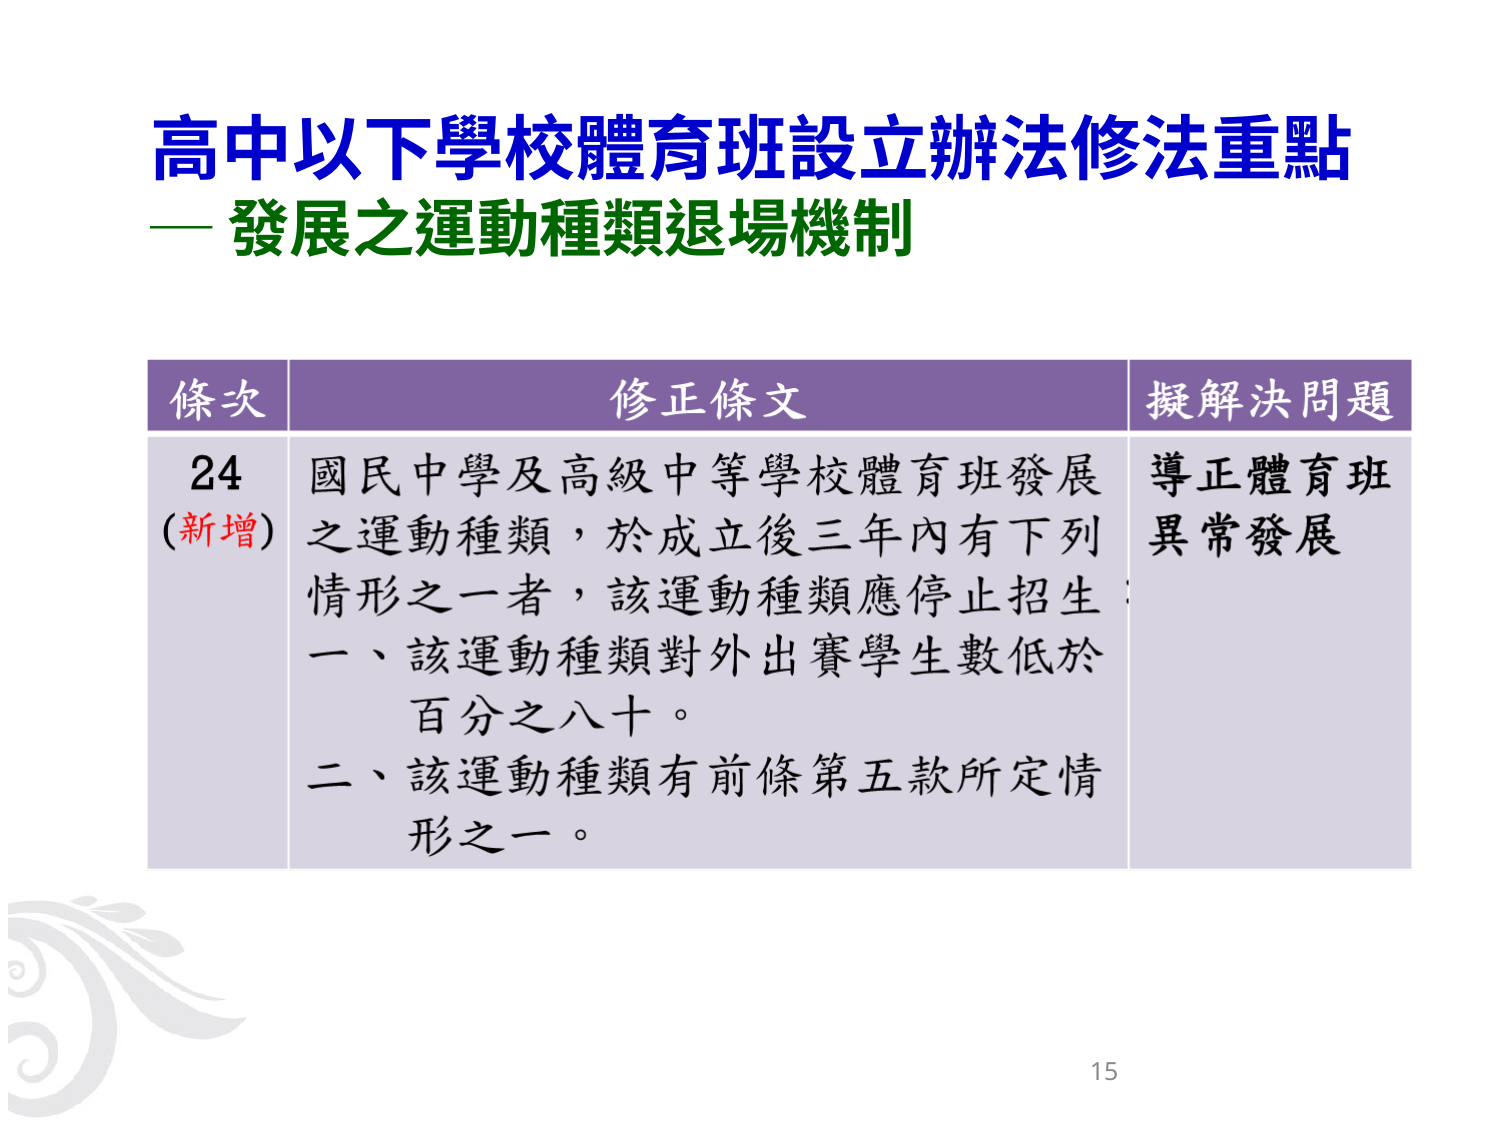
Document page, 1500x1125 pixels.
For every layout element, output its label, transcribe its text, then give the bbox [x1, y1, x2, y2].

text_box 高中以下學校體育班設立辦法修法重點─ 發展之運動種類退場機制 [135, 88, 1394, 279]
text_box 15 [1074, 1042, 1426, 1103]
picture [8, 352, 1413, 1125]
